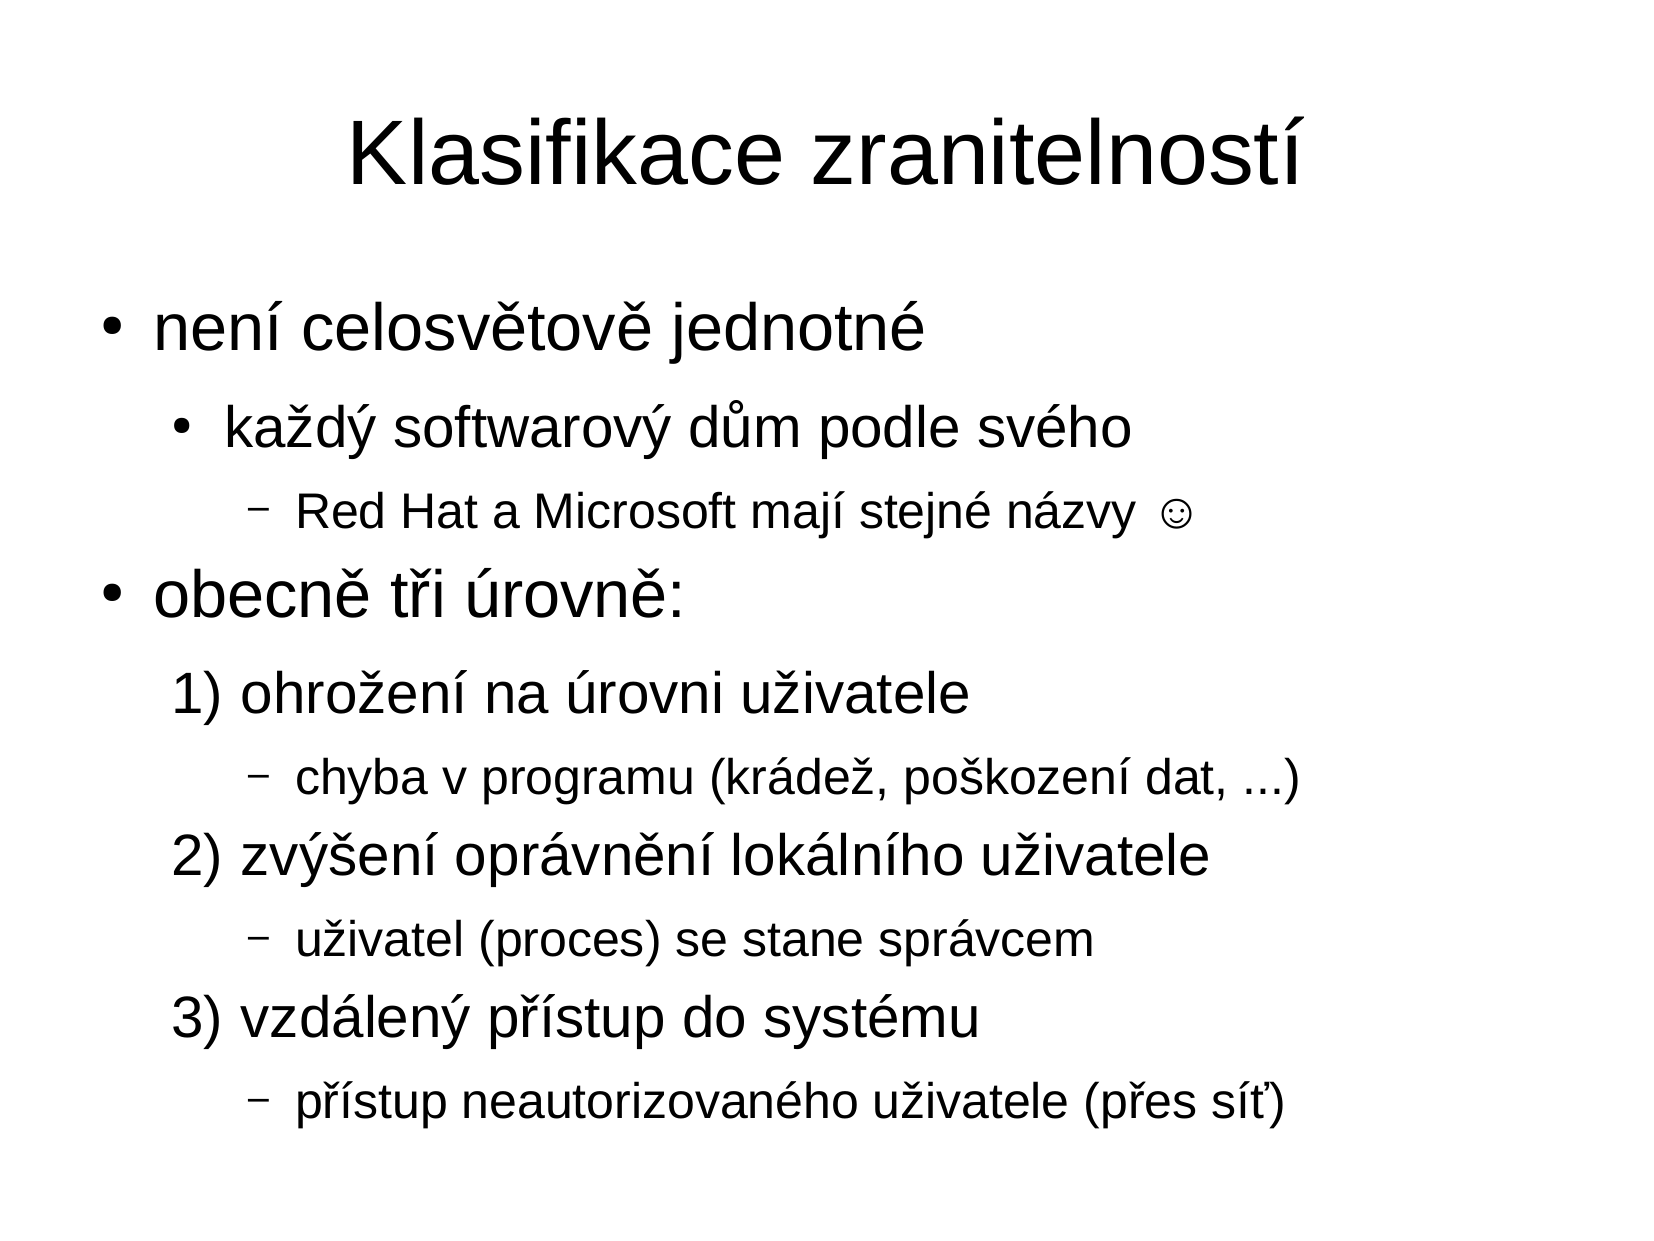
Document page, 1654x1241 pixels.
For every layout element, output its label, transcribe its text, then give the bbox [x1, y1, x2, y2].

title Klasifikace zranitelností [82, 56, 1571, 250]
list není celosvětově jednotné každý softwarový dům podle svého Red Hat a Microsoft mají stejné názvy ☺ obecně tři úrovně: ohrožení na úrovni uživatele chyba v programu (krádež, poškození dat, ...) zvýšení oprávnění lokálního uživatele uživatel (proces) se stane správcem vzdálený přístup do systému přístup neautorizovaného uživatele (přes síť) [82, 290, 1571, 1129]
